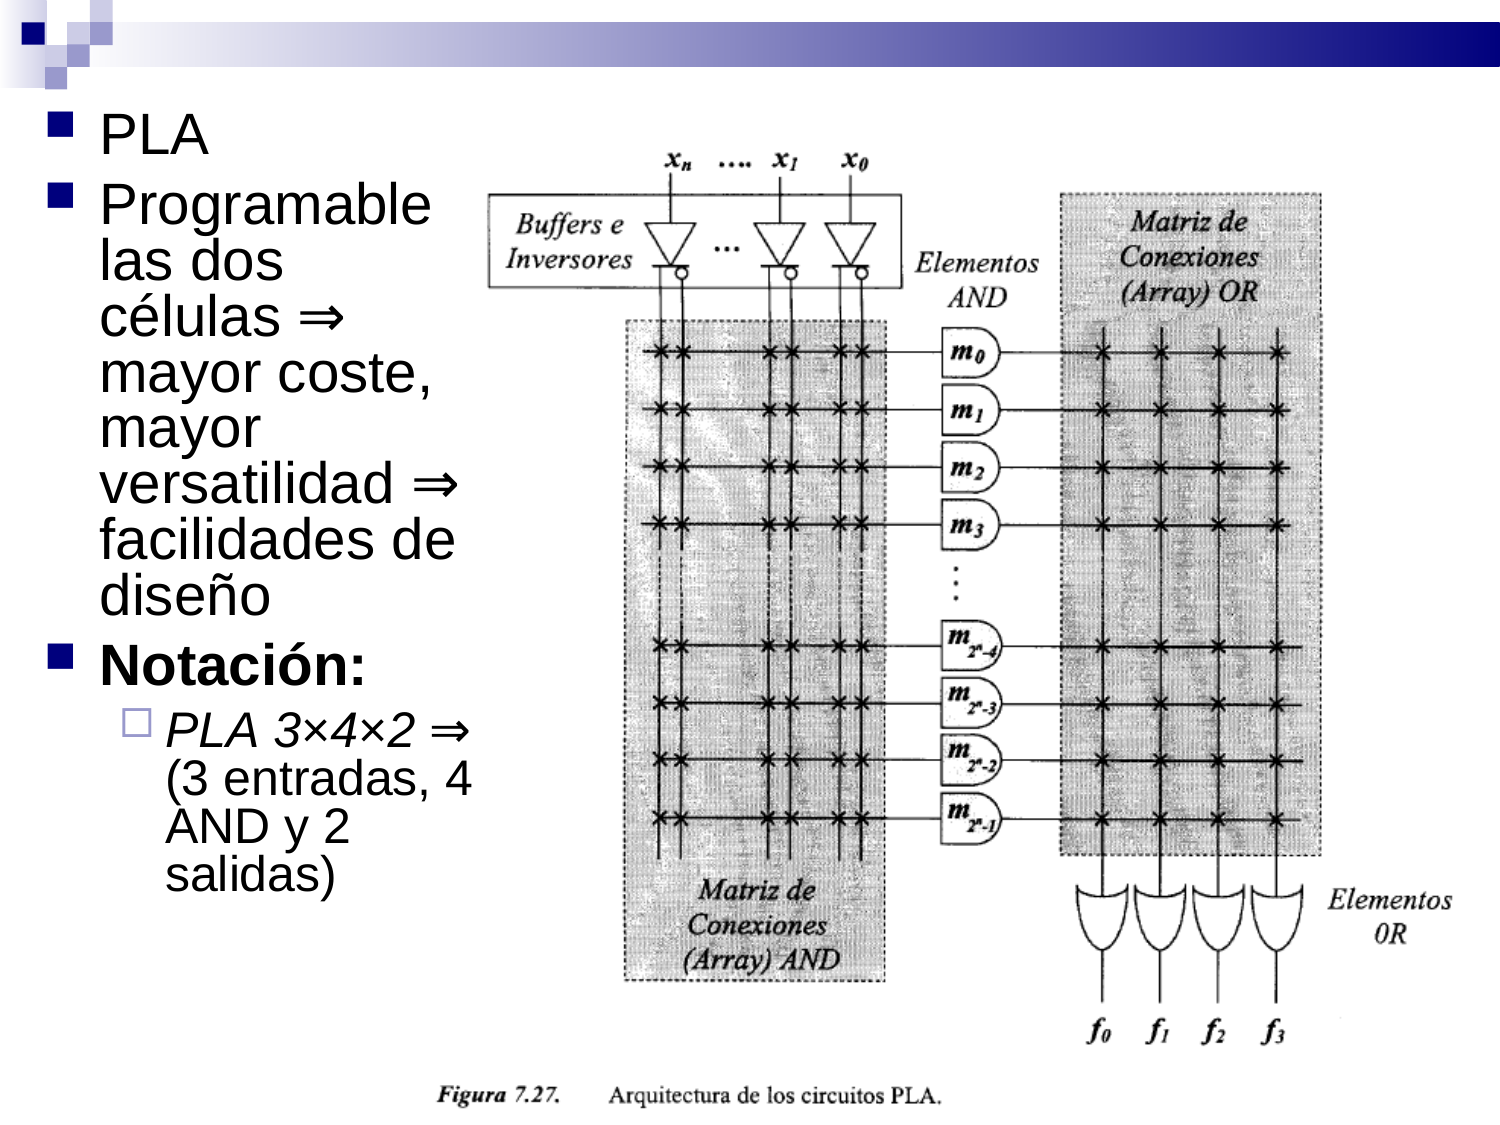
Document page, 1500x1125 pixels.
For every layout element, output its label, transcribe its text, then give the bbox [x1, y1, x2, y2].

picture [413, 118, 1500, 1125]
list PLA Programable las dos células ⇒ mayor coste, mayor versatilidad ⇒ facilidades de diseño Notación: PLA 3×4×2 ⇒ (3 entradas, 4 AND y 2 salidas) [29, 101, 491, 976]
